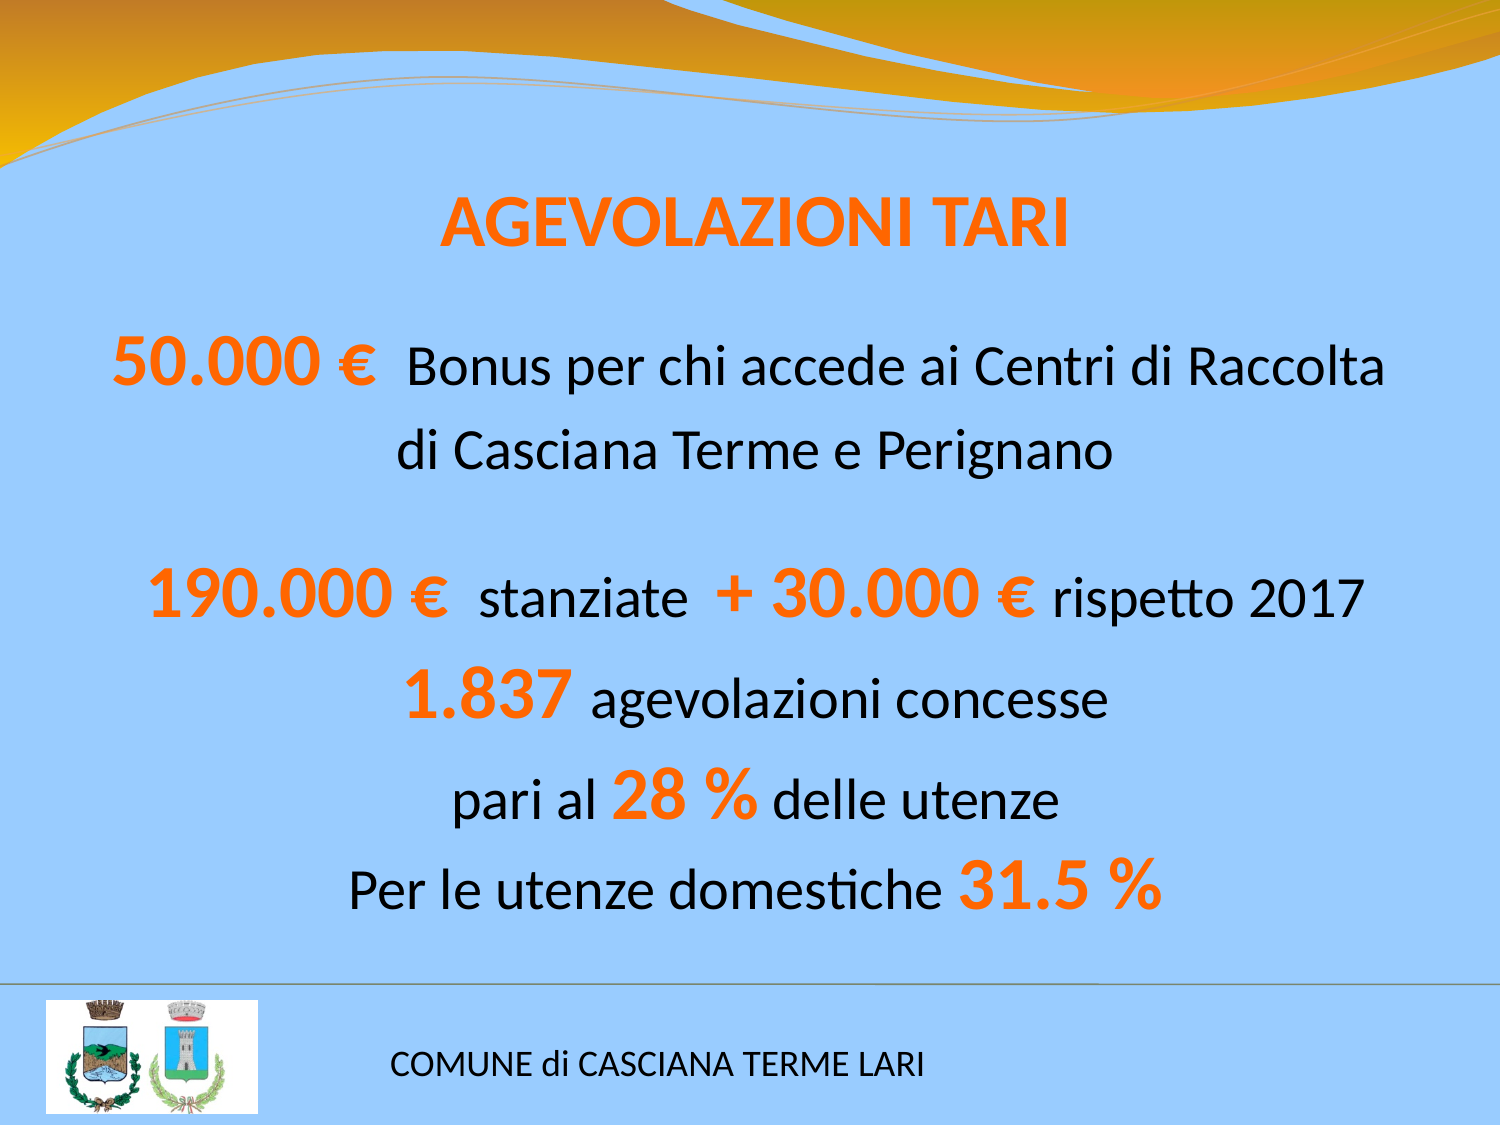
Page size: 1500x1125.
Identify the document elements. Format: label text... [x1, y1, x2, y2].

text_box COMUNE di CASCIANA TERME LARI [374, 1031, 1500, 1092]
picture [46, 1000, 258, 1114]
list AGEVOLAZIONI TARI 50.000 € Bonus per chi accede ai Centri di Raccolta di Casciana Terme e Perignano 190.000 € stanziate + 30.000 € rispetto 2017 1.837 agevolazioni concesse pari al 28 % delle utenze Per le utenze domestiche 31.5 % [70, 164, 1442, 481]
